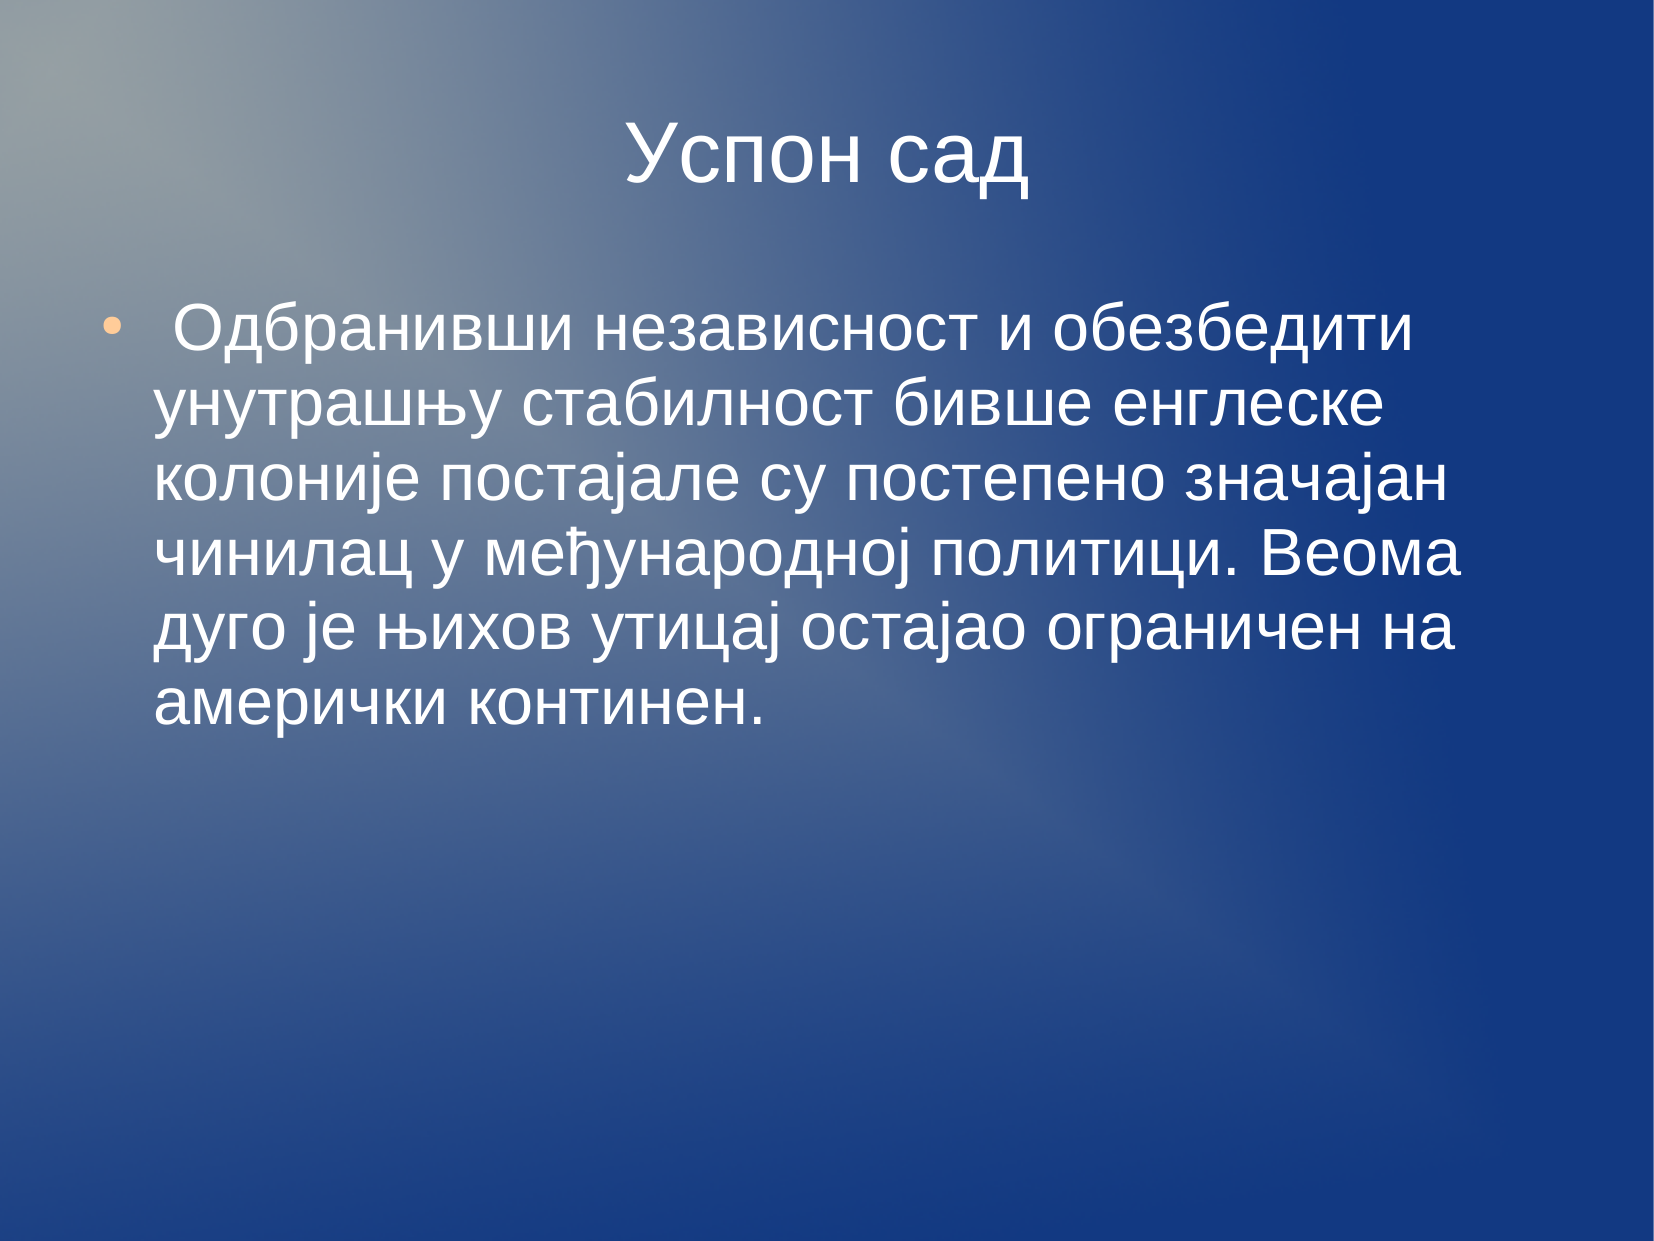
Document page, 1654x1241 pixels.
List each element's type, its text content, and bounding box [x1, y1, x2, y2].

picture [0, 0, 1654, 1241]
title Успон сад [82, 49, 1571, 257]
list Одбранивши независност и обезбедити унутрашњу стабилност бивше енглеске колоније постајале су постепено значајан чинилац у међународној политици. Веома дуго је њихов утицај остајао ограничен на амерички континен. [82, 290, 1571, 1010]
